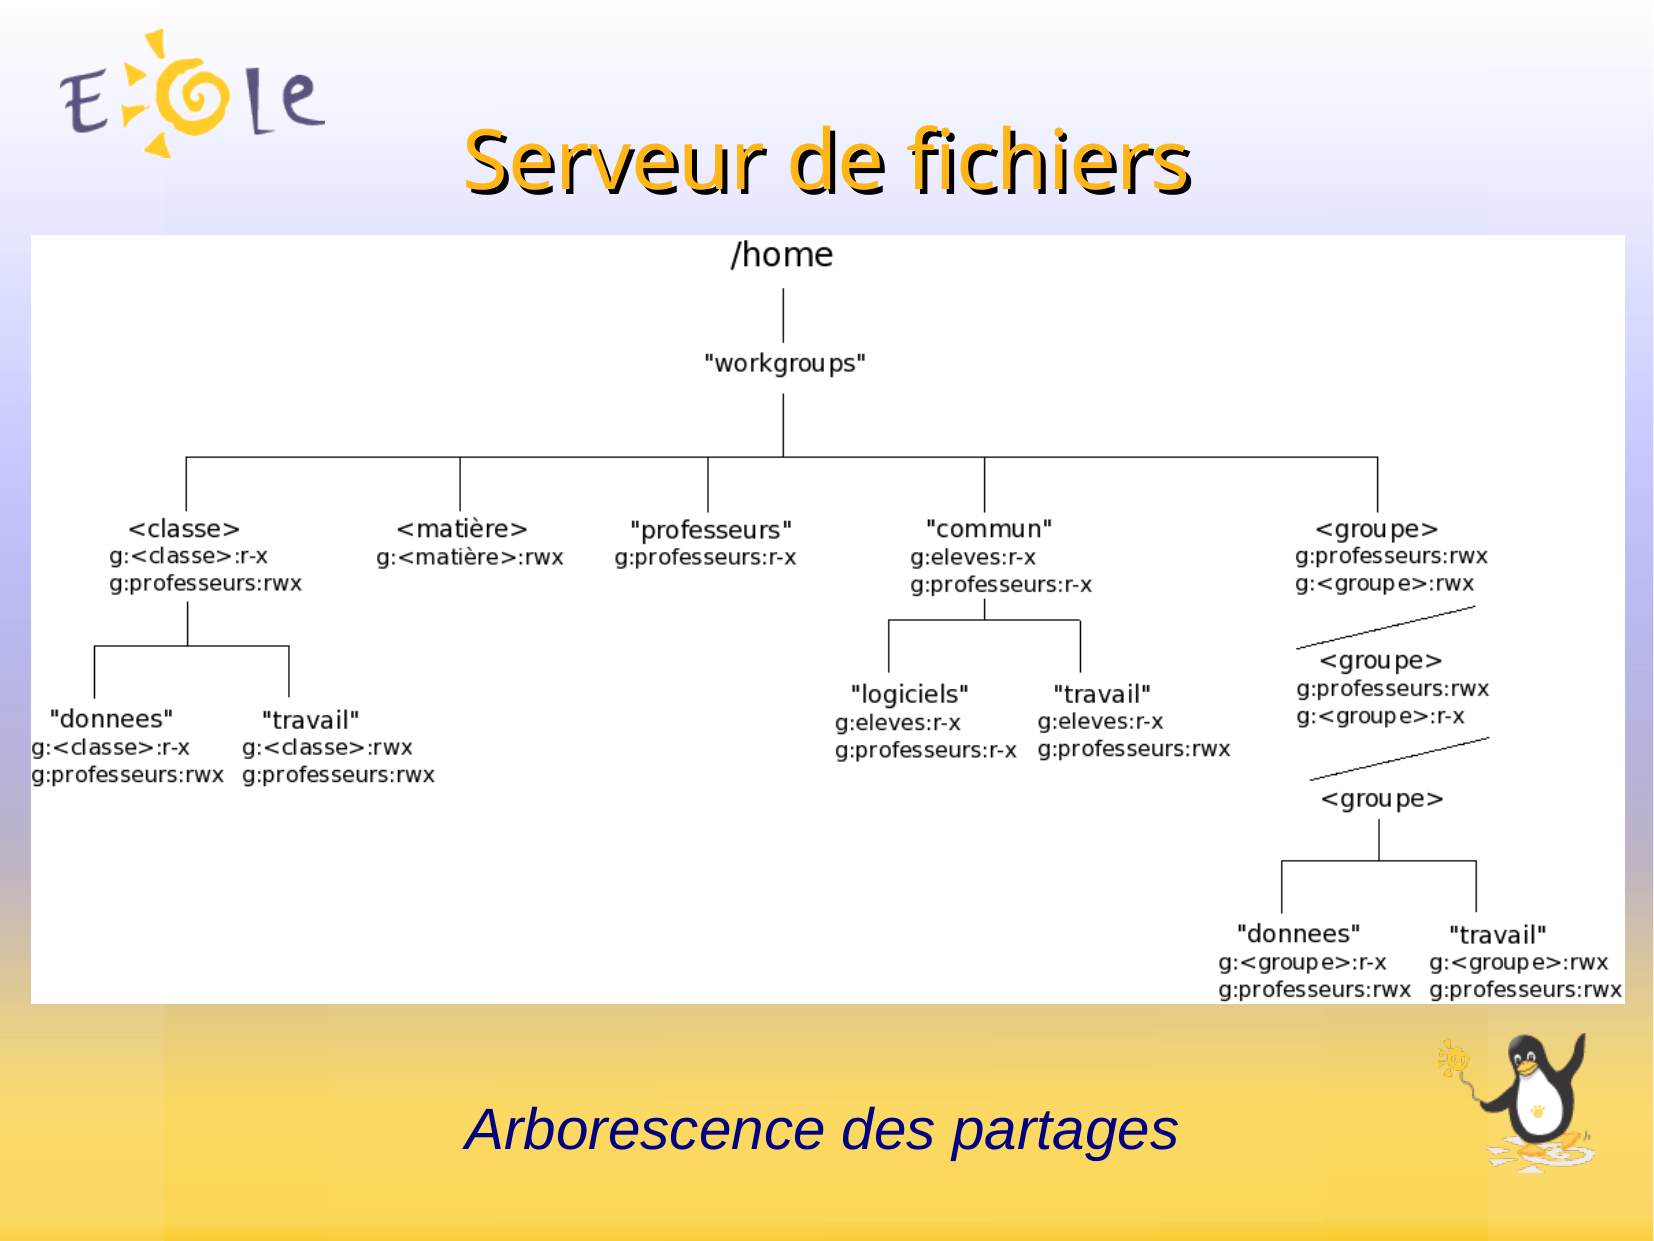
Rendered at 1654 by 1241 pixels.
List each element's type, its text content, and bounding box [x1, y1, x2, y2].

text_box Arborescence des partages [51, 1091, 1595, 1166]
picture [0, 0, 1654, 1241]
title Serveur de fichiers [82, 49, 1571, 266]
